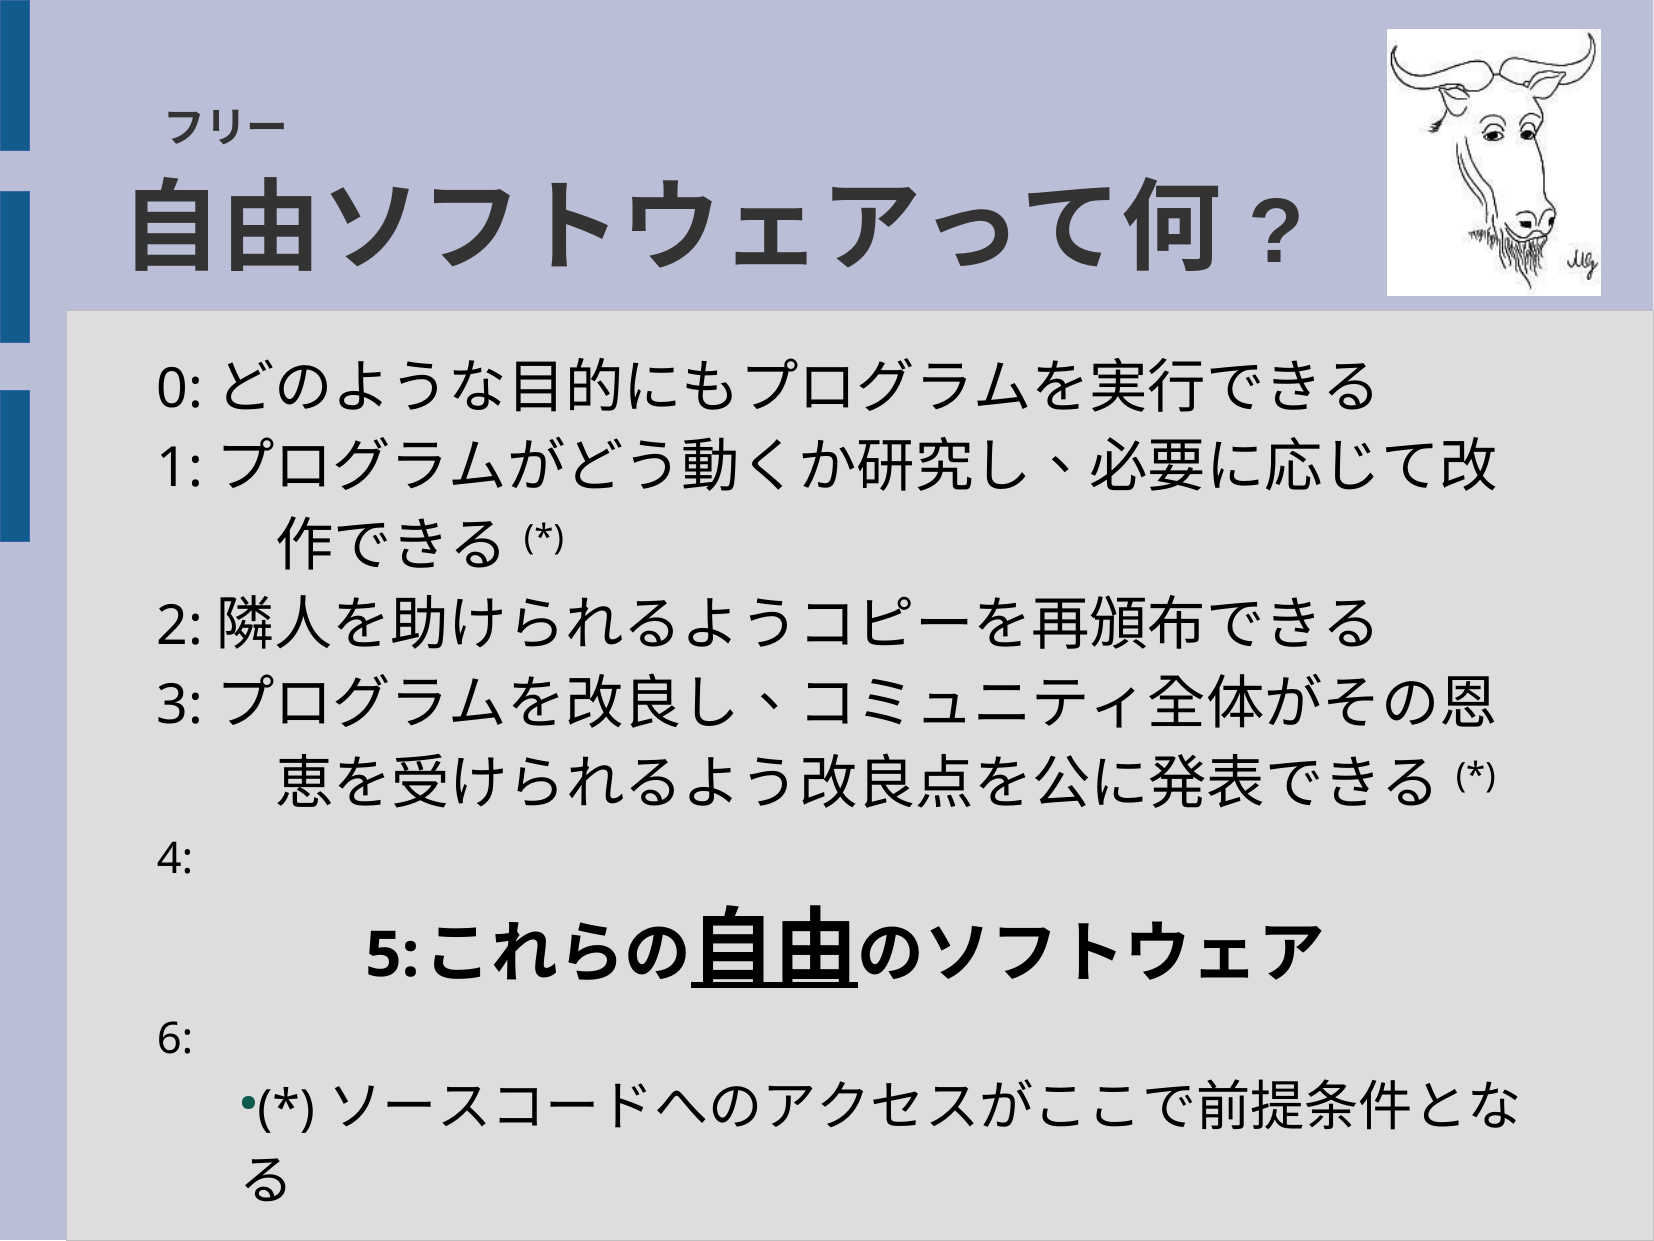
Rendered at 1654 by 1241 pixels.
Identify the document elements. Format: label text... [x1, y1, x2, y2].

title フリー 自由ソフトウェアって何? [121, 91, 1534, 299]
list どのような目的にもプログラムを実行できる プログラムがどう動くか研究し、必要に応じて改作できる(*) 隣人を助けられるようコピーを再頒布できる プログラムを改良し、コミュニティ全体がその恩恵を受けられるよう改良点を公に発表できる(*) これらの自由のソフトウェア (*)ソースコードへのアクセスがここで前提条件となる [121, 344, 1534, 1127]
picture [1387, 29, 1601, 296]
